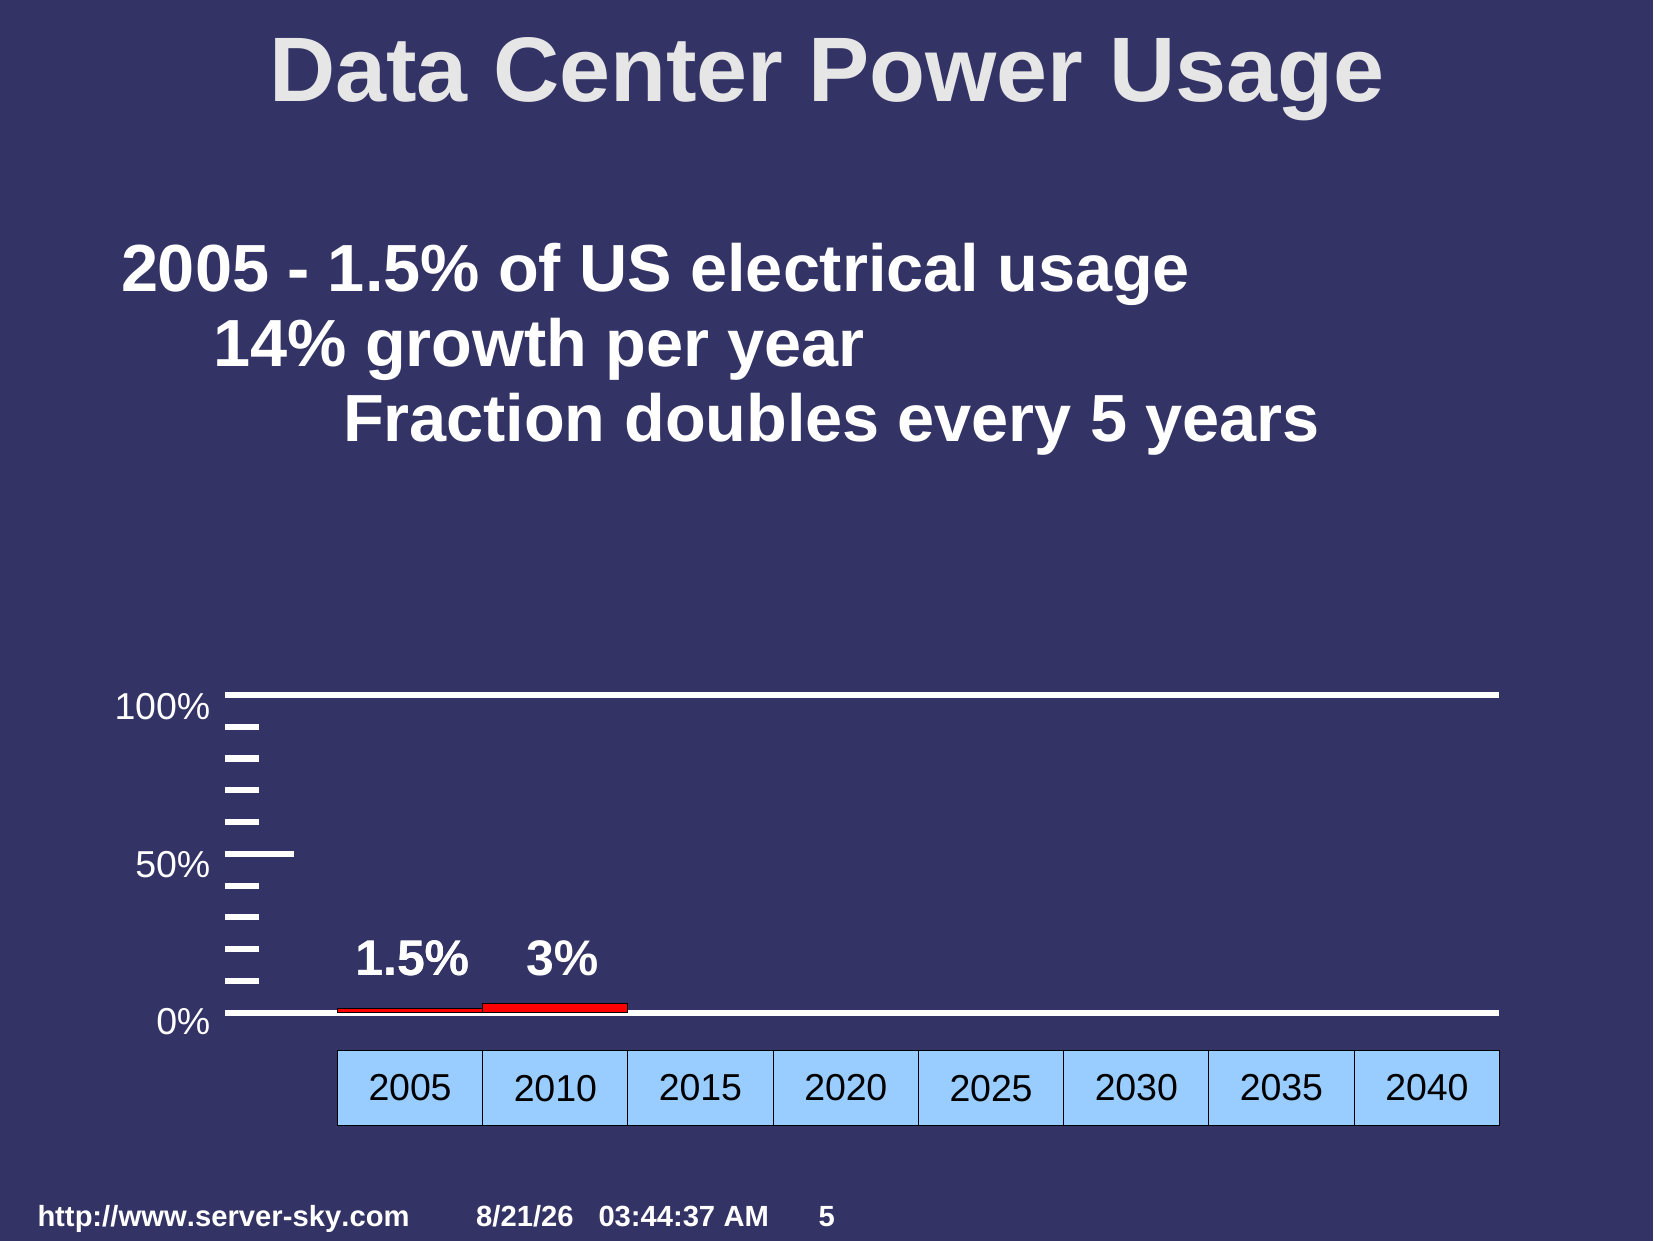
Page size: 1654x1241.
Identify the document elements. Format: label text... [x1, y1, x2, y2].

title Data Center Power Usage [121, 0, 1534, 139]
text_box 2010 [482, 1050, 628, 1126]
text_box 2020 [773, 1050, 918, 1126]
text_box 1.5% [337, 922, 488, 1013]
text_box 2015 [628, 1050, 773, 1126]
text_box 2030 [1064, 1050, 1208, 1126]
text_box 2025 [918, 1050, 1064, 1126]
text_box 2035 [1208, 1050, 1354, 1126]
list 2005 - 1.5% of US electrical usage 14% growth per year Fraction doubles every 5 years [109, 231, 1575, 676]
text_box 100% 50% 0% [74, 562, 225, 1051]
text_box 3% [488, 922, 638, 1013]
text_box 2040 [1354, 1050, 1500, 1126]
text_box 2005 [337, 1050, 482, 1126]
